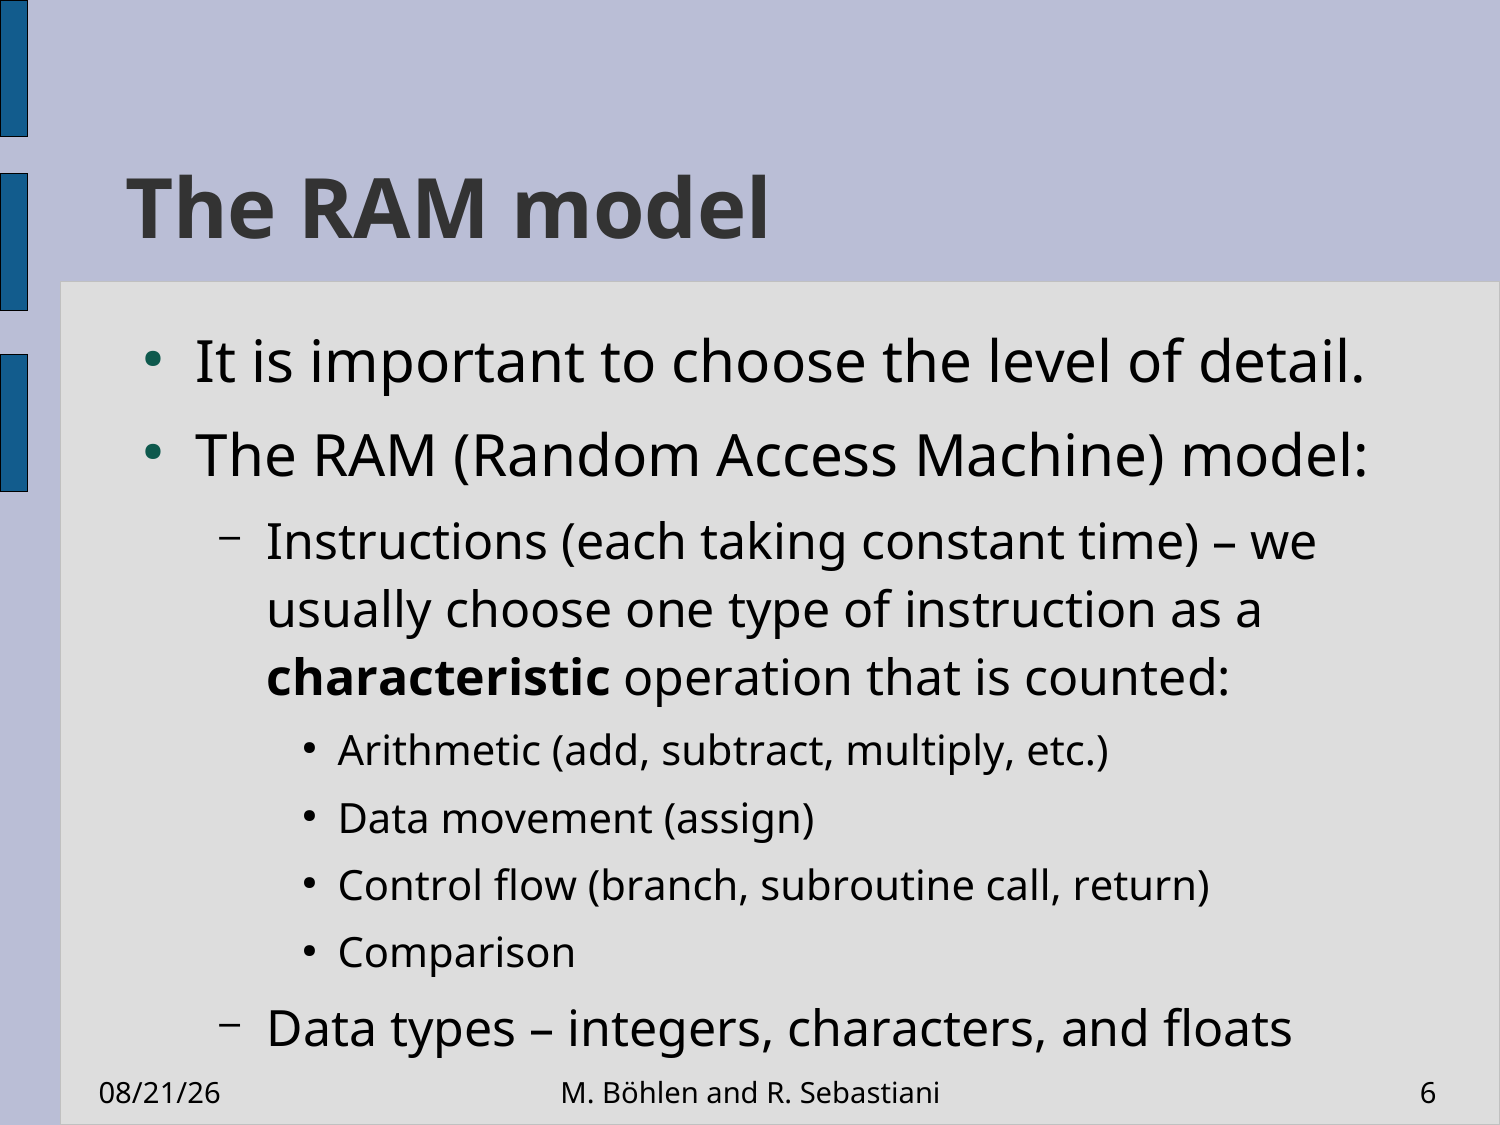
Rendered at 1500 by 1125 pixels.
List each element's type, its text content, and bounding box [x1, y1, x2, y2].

list It is important to choose the level of detail. The RAM (Random Access Machine) model: Instructions (each taking constant time) – we usually choose one type of instruction as a characteristic operation that is counted: Arithmetic (add, subtract, multiply, etc.) Data movement (assign) Control flow (branch, subroutine call, return) Comparison Data types – integers, characters, and floats [110, 312, 1392, 1037]
title The RAM model [110, 67, 1392, 271]
